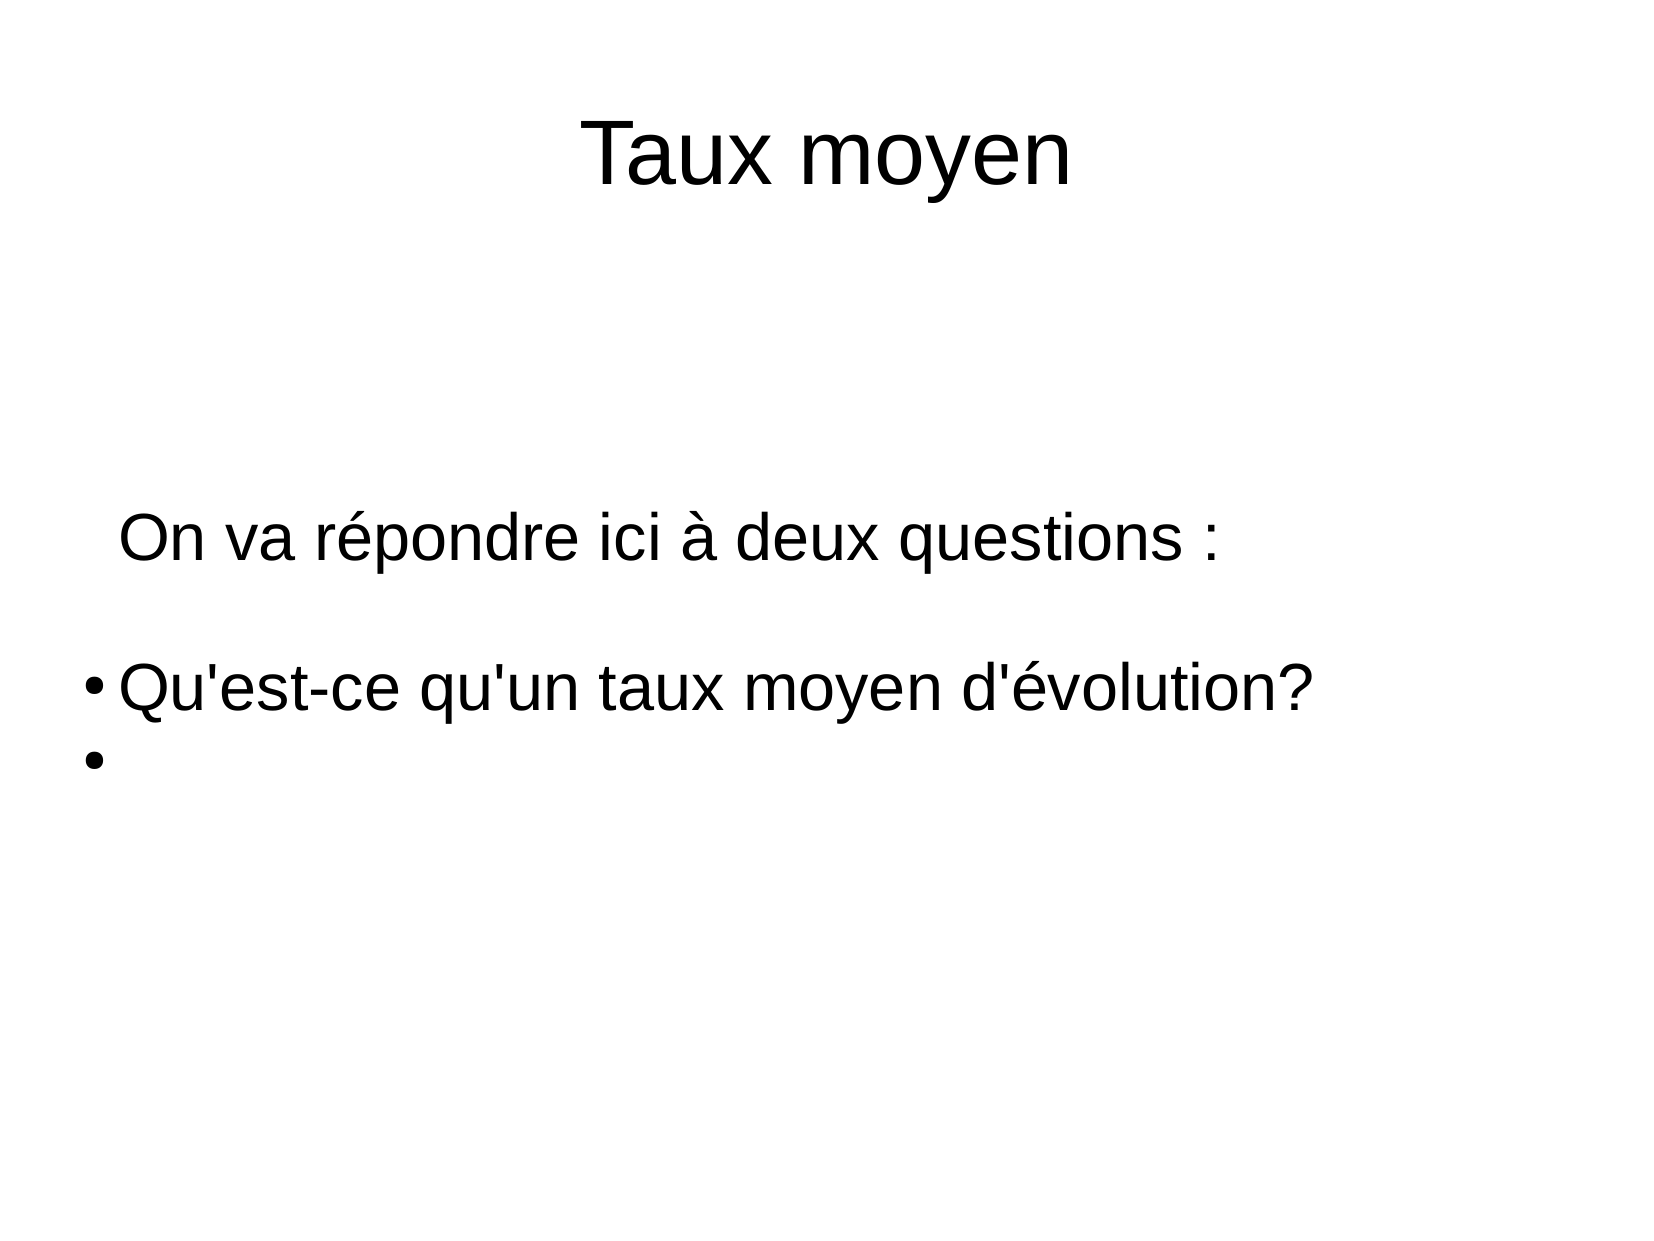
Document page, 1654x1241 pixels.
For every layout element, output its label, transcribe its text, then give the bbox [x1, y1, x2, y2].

subtitle On va répondre ici à deux questions : Qu'est-ce qu'un taux moyen d'évolution? Comment le calculer ? [82, 290, 1571, 1010]
title Taux moyen [82, 49, 1571, 257]
